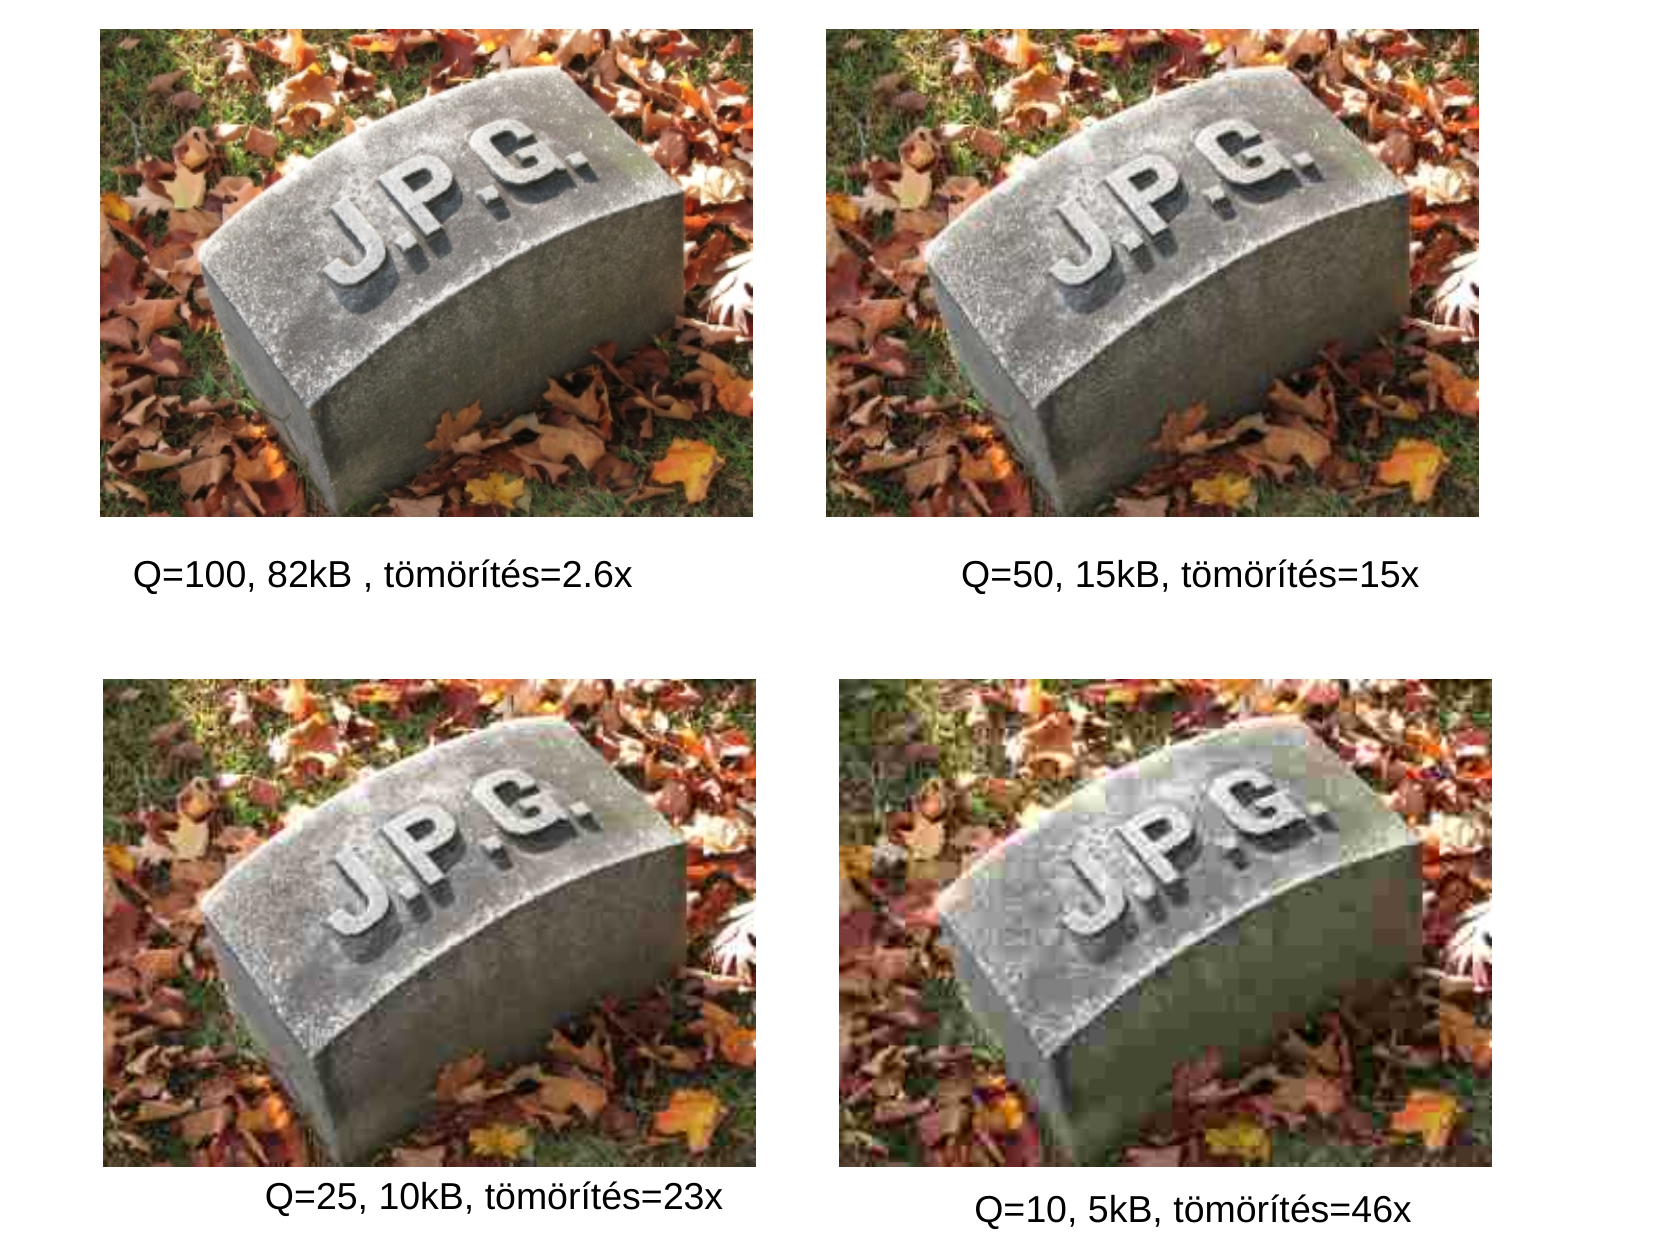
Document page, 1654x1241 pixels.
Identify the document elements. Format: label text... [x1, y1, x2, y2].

picture [826, 29, 1479, 517]
text_box Q=50, 15kB, tömörítés=15x [946, 546, 1435, 604]
text_box Q=100, 82kB , tömörítés=2.6x [118, 546, 648, 604]
picture [839, 679, 1492, 1167]
picture [103, 679, 756, 1167]
text_box Q=10, 5kB, tömörítés=46x [959, 1181, 1427, 1238]
text_box Q=25, 10kB, tömörítés=23x [250, 1168, 739, 1226]
picture [100, 29, 753, 517]
